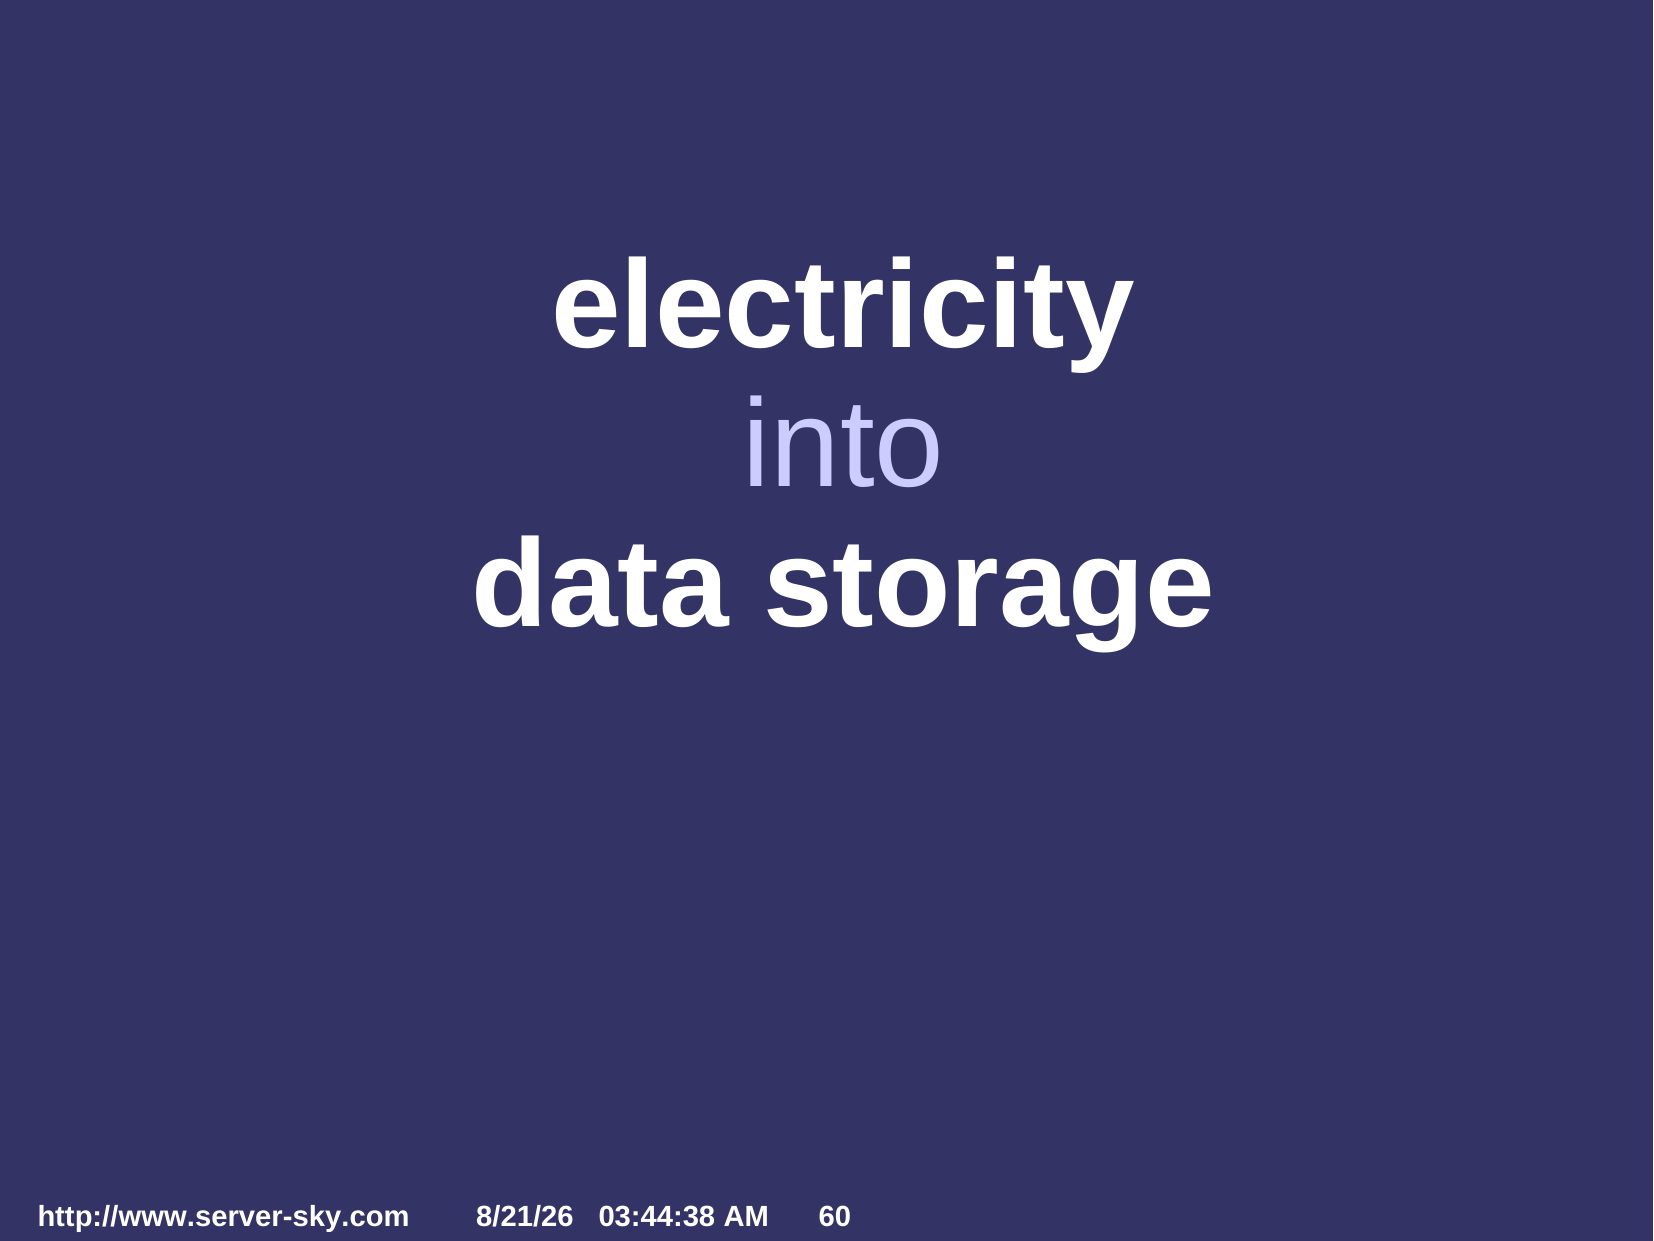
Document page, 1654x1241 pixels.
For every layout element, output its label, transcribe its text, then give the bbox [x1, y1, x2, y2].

list electricity into data storage [105, 233, 1571, 797]
